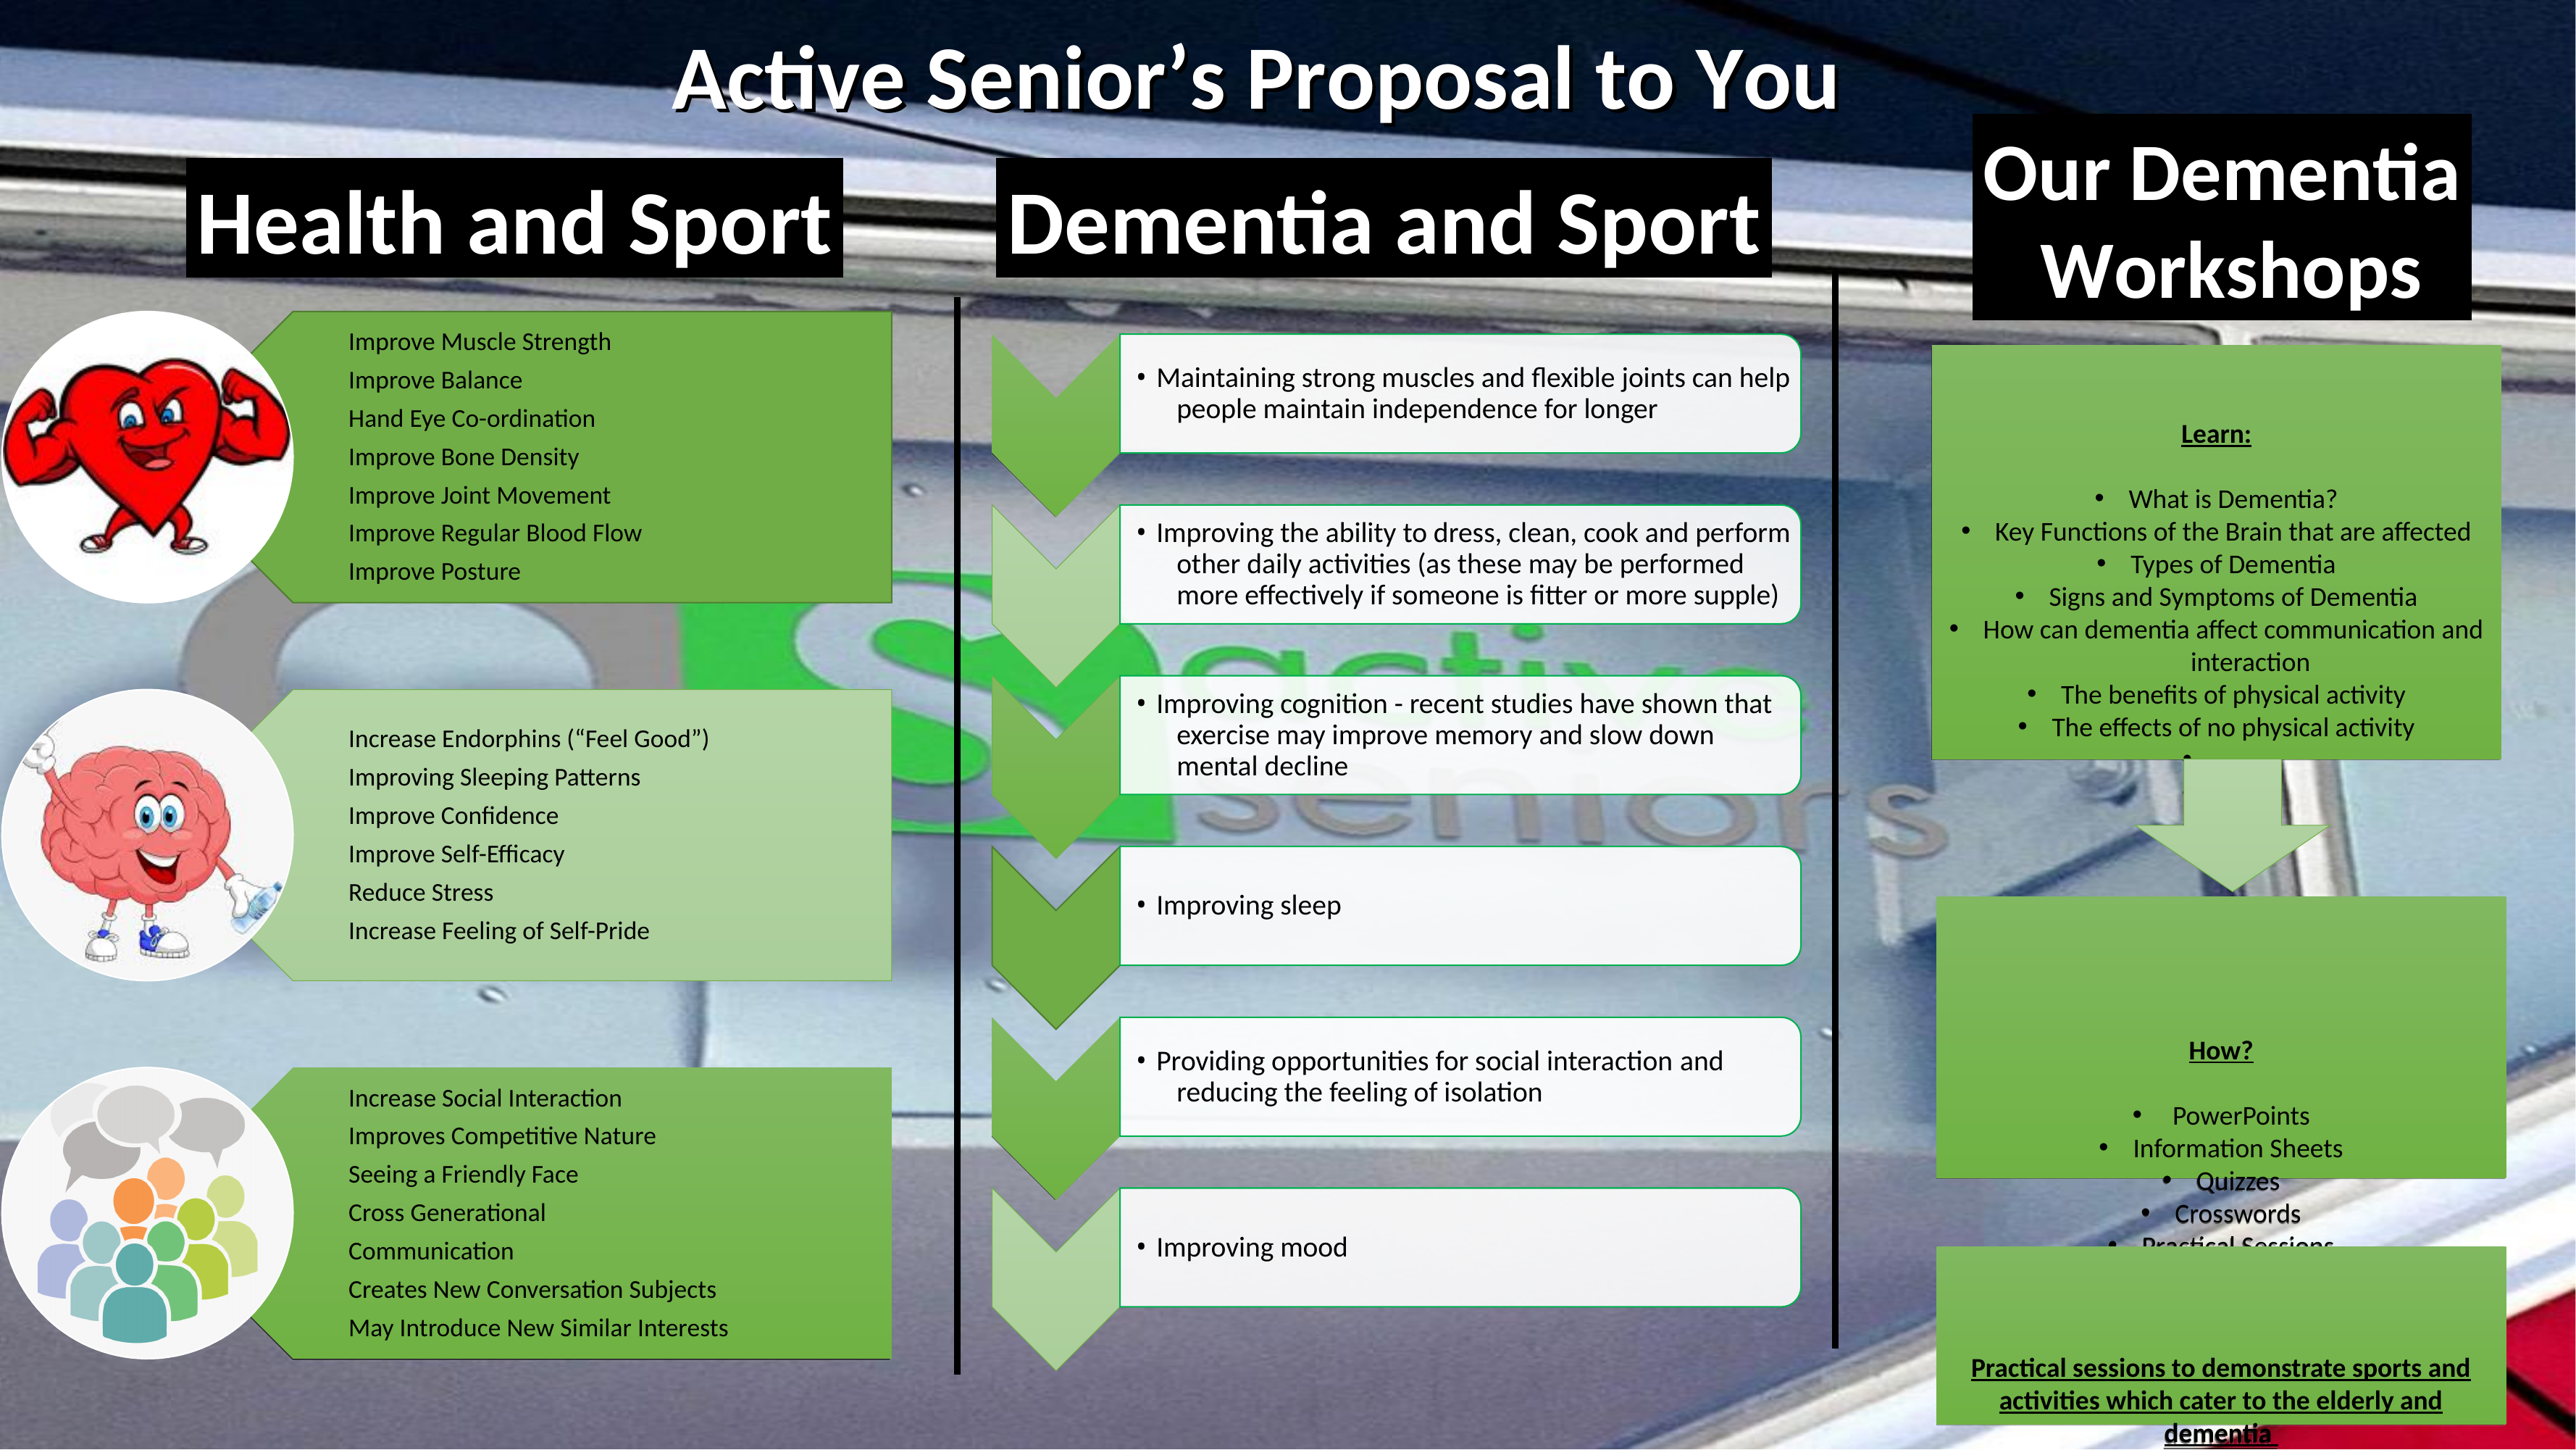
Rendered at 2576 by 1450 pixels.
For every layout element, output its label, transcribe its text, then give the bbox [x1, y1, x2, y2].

text_box Providing opportunities for social interaction and reducing the feeling of isolation [1120, 1017, 1802, 1136]
text_box [992, 1017, 1120, 1201]
text_box [992, 675, 1120, 859]
text_box How? PowerPoints Information Sheets Quizzes Crosswords Practical Sessions Talks [1936, 896, 2506, 1178]
text_box Practical sessions to demonstrate sports and activities which cater to the elderly and dementia [1936, 1247, 2506, 1424]
text_box Improving sleep [1120, 846, 1802, 966]
text_box Active Senior’s Proposal to You [350, 13, 2163, 133]
text_box [1, 689, 293, 981]
text_box [1, 1067, 293, 1359]
text_box Improve Muscle Strength Improve Balance Hand Eye Co-ordination Improve Bone Density Improve Joint Movement Improve Regular Blood Flow Improve Posture [251, 311, 892, 603]
text_box [1, 311, 293, 603]
text_box Increase Endorphins (“Feel Good”) Improving Sleeping Patterns Improve Confidence Improve Self-Efficacy Reduce Stress Increase Feeling of Self-Pride [251, 689, 892, 981]
text_box [2135, 759, 2330, 892]
text_box Maintaining strong muscles and flexible joints can help people maintain independence for longer [1120, 334, 1802, 454]
text_box Increase Social Interaction Improves Competitive Nature Seeing a Friendly Face Cross Generational Communication Creates New Conversation Subjects May Introduce New Similar Interests [251, 1067, 892, 1359]
text_box Health and Sport [186, 158, 843, 278]
text_box Improving the ability to dress, clean, cook and perform other daily activities (as these may be performed more effectively if someone is fitter or more supple) [1120, 504, 1802, 624]
text_box Improving mood [1120, 1188, 1802, 1307]
text_box Dementia and Sport [996, 158, 1772, 278]
text_box [992, 846, 1120, 1030]
text_box Learn: What is Dementia? Key Functions of the Brain that are affected Types of Dementia Signs and Symptoms of Dementia How can dementia affect communication and interaction The benefits of physical activity The effects of no physical activity [1932, 346, 2501, 759]
text_box [992, 1188, 1120, 1371]
picture [0, 0, 2576, 1449]
text_box [992, 504, 1120, 688]
text_box Our Dementia Workshops [1973, 114, 2472, 320]
text_box Improving cognition - recent studies have shown that exercise may improve memory and slow down mental decline [1120, 675, 1802, 795]
text_box [992, 334, 1120, 517]
